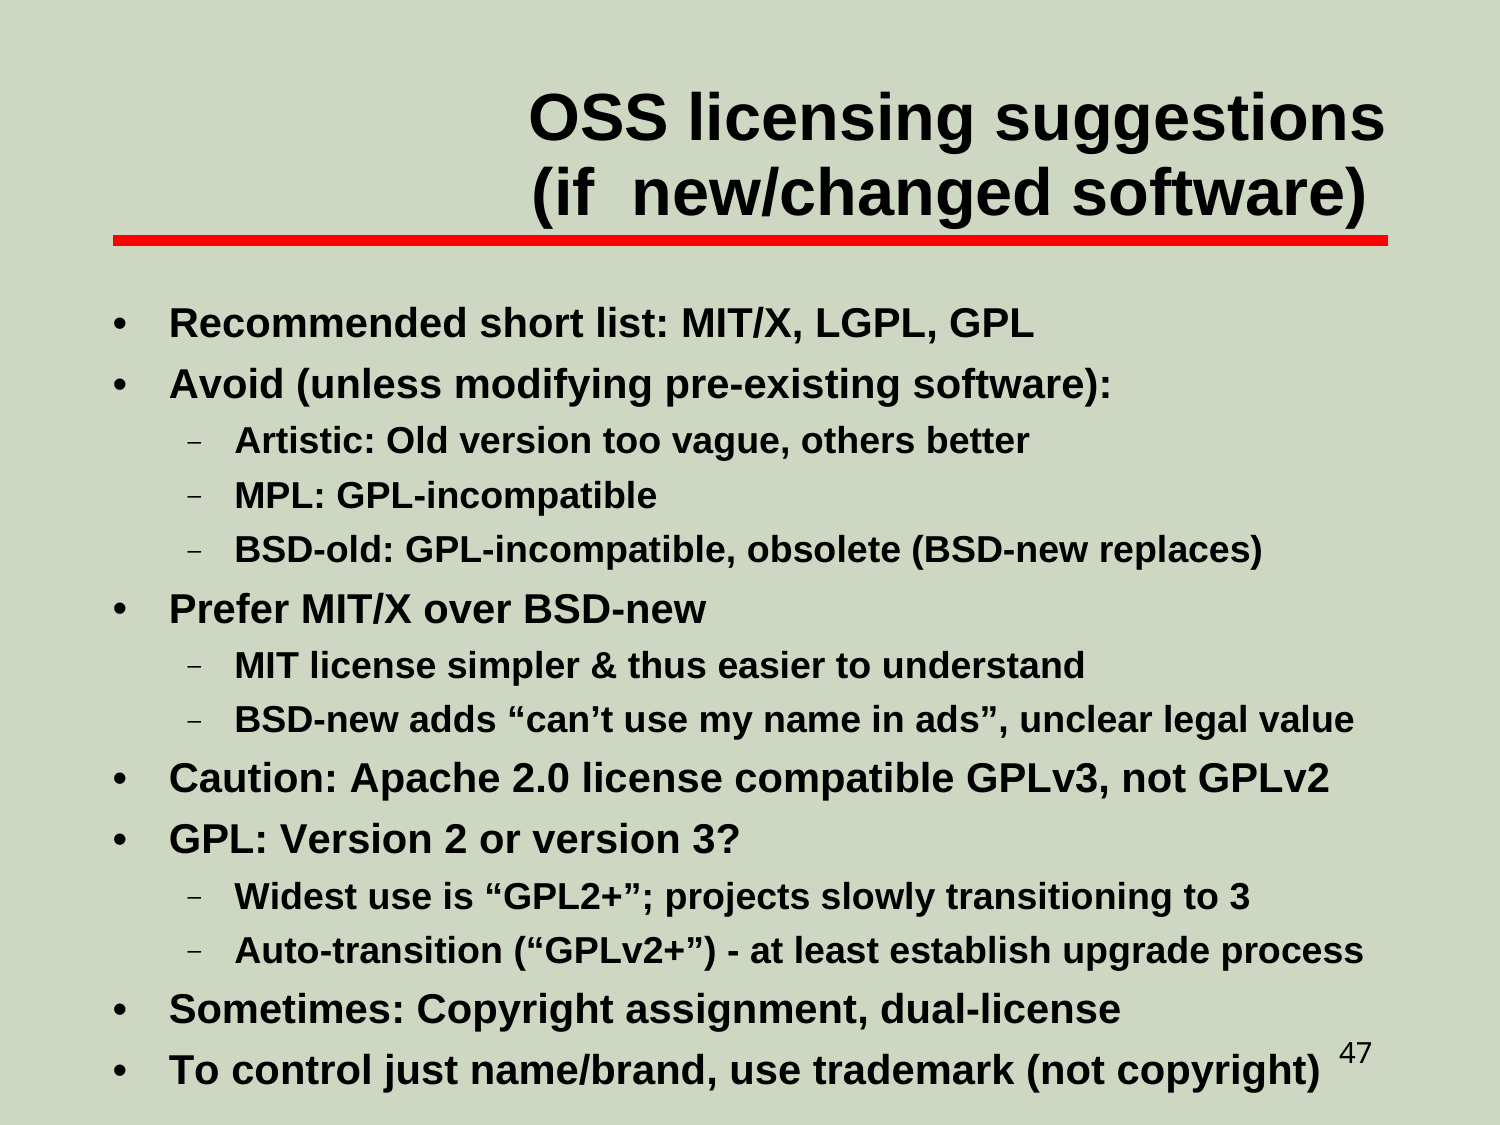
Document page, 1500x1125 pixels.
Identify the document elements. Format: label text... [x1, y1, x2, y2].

list Recommended short list: MIT/X, LGPL, GPL Avoid (unless modifying pre-existing software): Artistic: Old version too vague, others better MPL: GPL-incompatible BSD-old: GPL-incompatible, obsolete (BSD-new replaces) Prefer MIT/X over BSD-new MIT license simpler & thus easier to understand BSD-new adds “can’t use my name in ads”, unclear legal value Caution: Apache 2.0 license compatible GPLv3, not GPLv2 GPL: Version 2 or version 3? Widest use is “GPL2+”; projects slowly transitioning to 3 Auto-transition (“GPLv2+”) - at least establish upgrade process Sometimes: Copyright assignment, dual-license To control just name/brand, use trademark (not copyright) [112, 299, 1388, 1110]
title OSS licensing suggestions (if new/changed software) [337, 79, 1388, 230]
